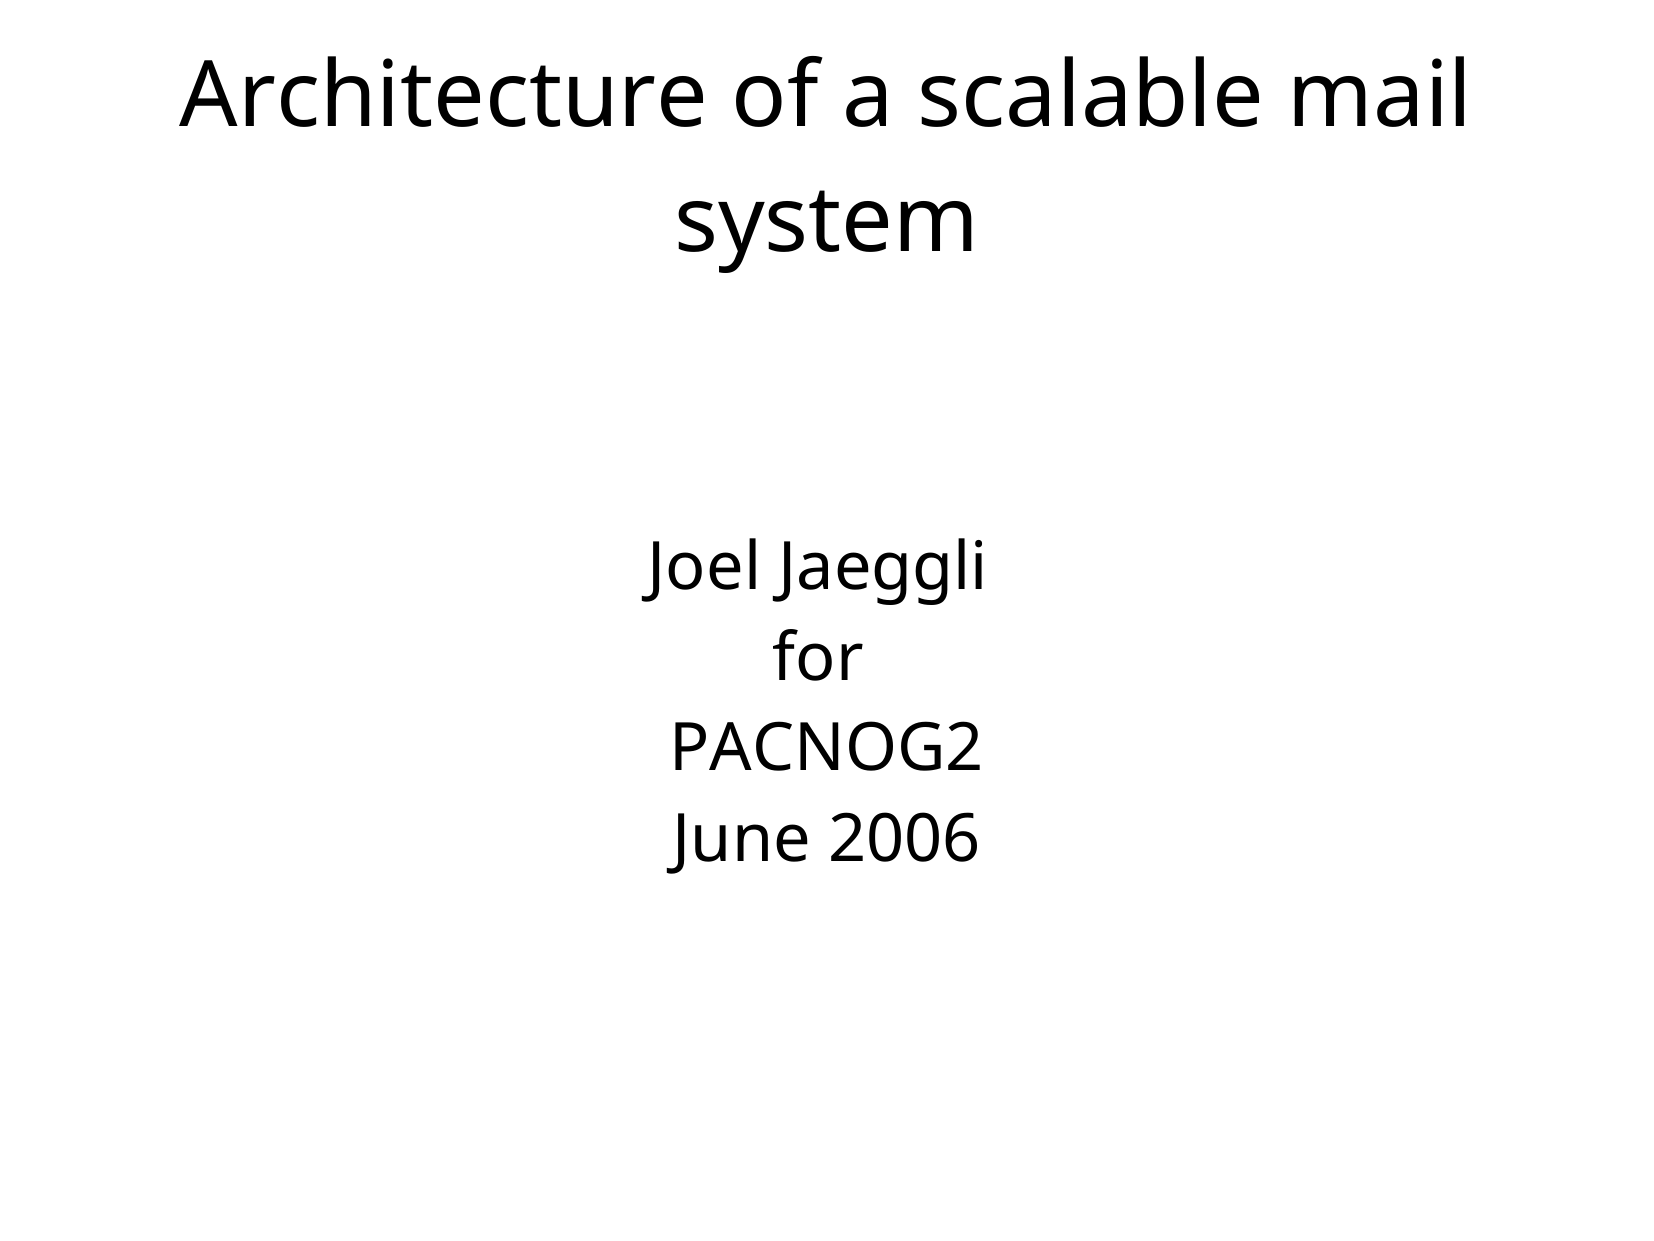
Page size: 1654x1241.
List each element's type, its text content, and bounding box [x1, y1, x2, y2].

subtitle Joel Jaeggli for PACNOG2 June 2006 [82, 290, 1571, 1109]
title Architecture of a scalable mail system [82, 42, 1571, 264]
